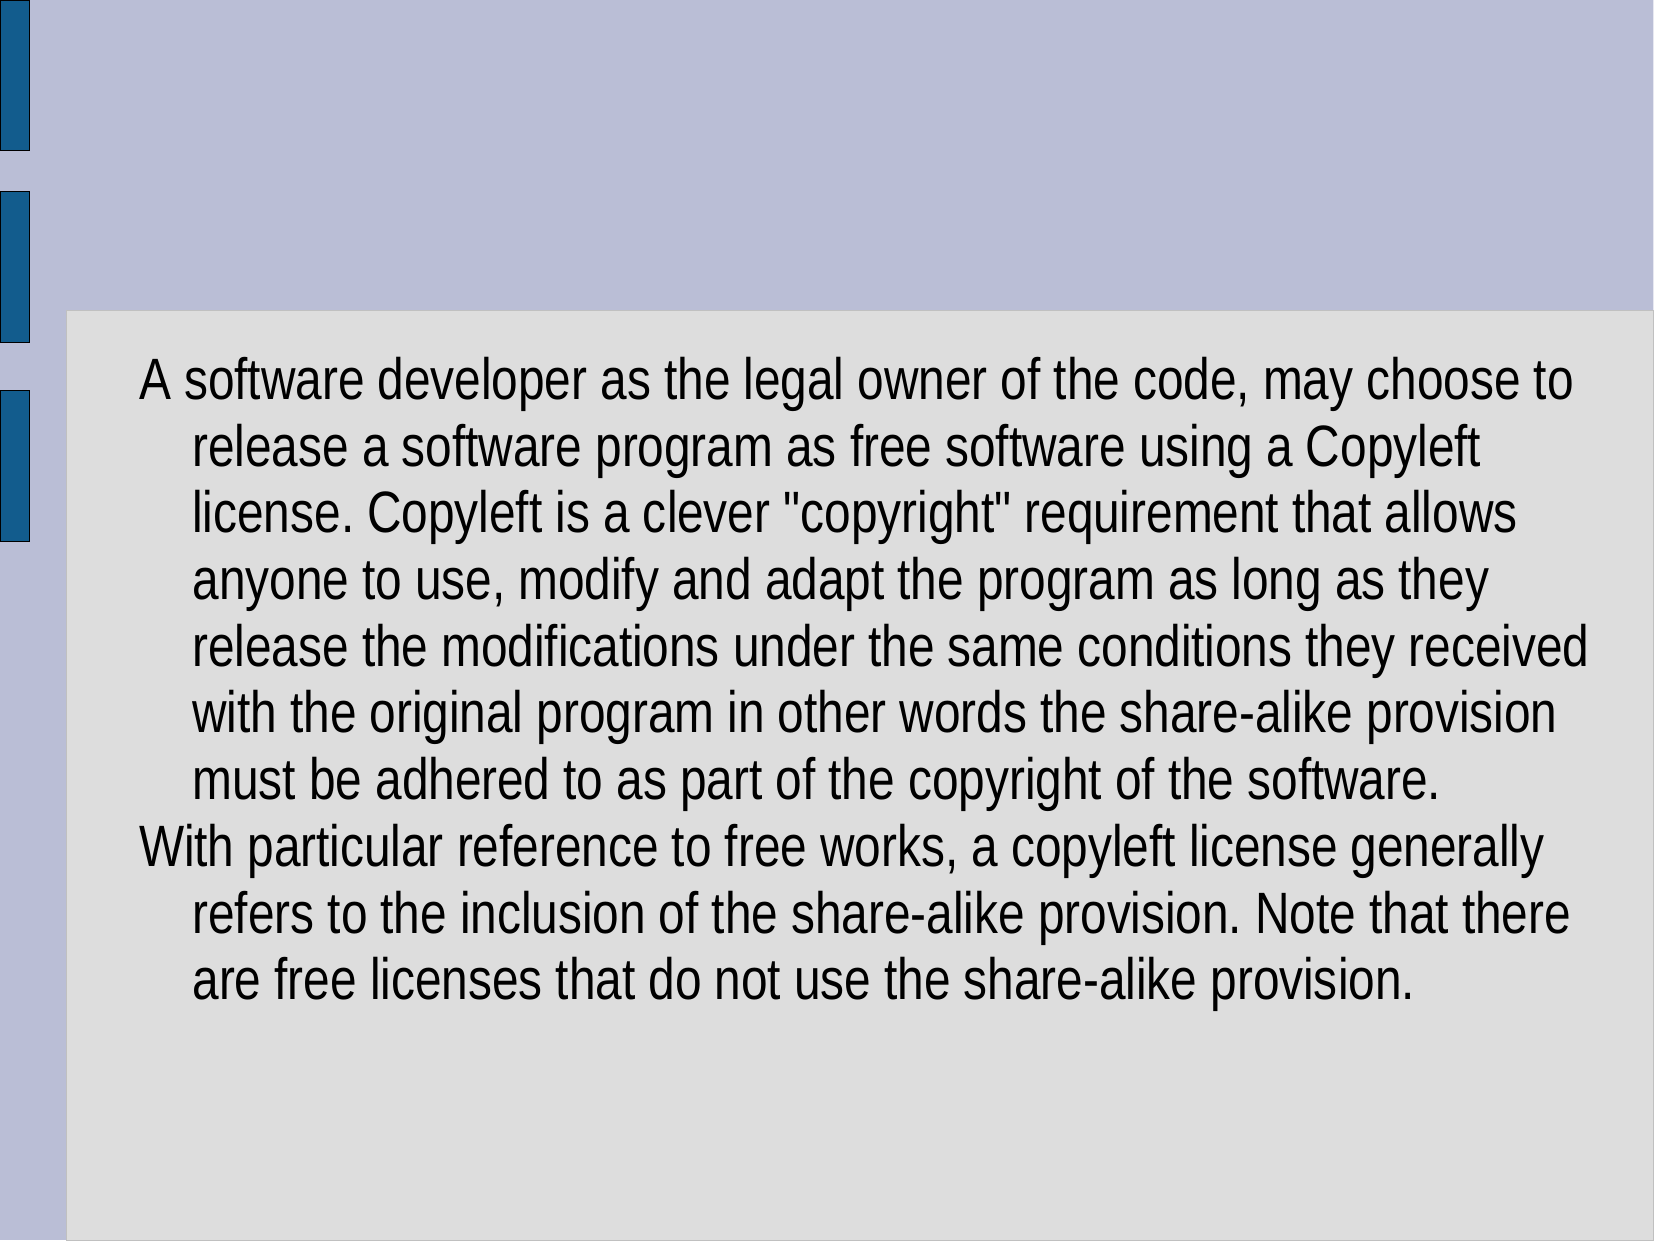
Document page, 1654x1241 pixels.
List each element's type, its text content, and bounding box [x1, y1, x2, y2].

list A software developer as the legal owner of the code, may choose to release a software program as free software using a Copyleft license. Copyleft is a clever "copyright" requirement that allows anyone to use, modify and adapt the program as long as they release the modifications under the same conditions they received with the original program in other words the share-alike provision must be adhered to as part of the copyright of the software. With particular reference to free works, a copyleft license generally refers to the inclusion of the share-alike provision. Note that there are free licenses that do not use the share-alike provision. [121, 344, 1613, 1127]
